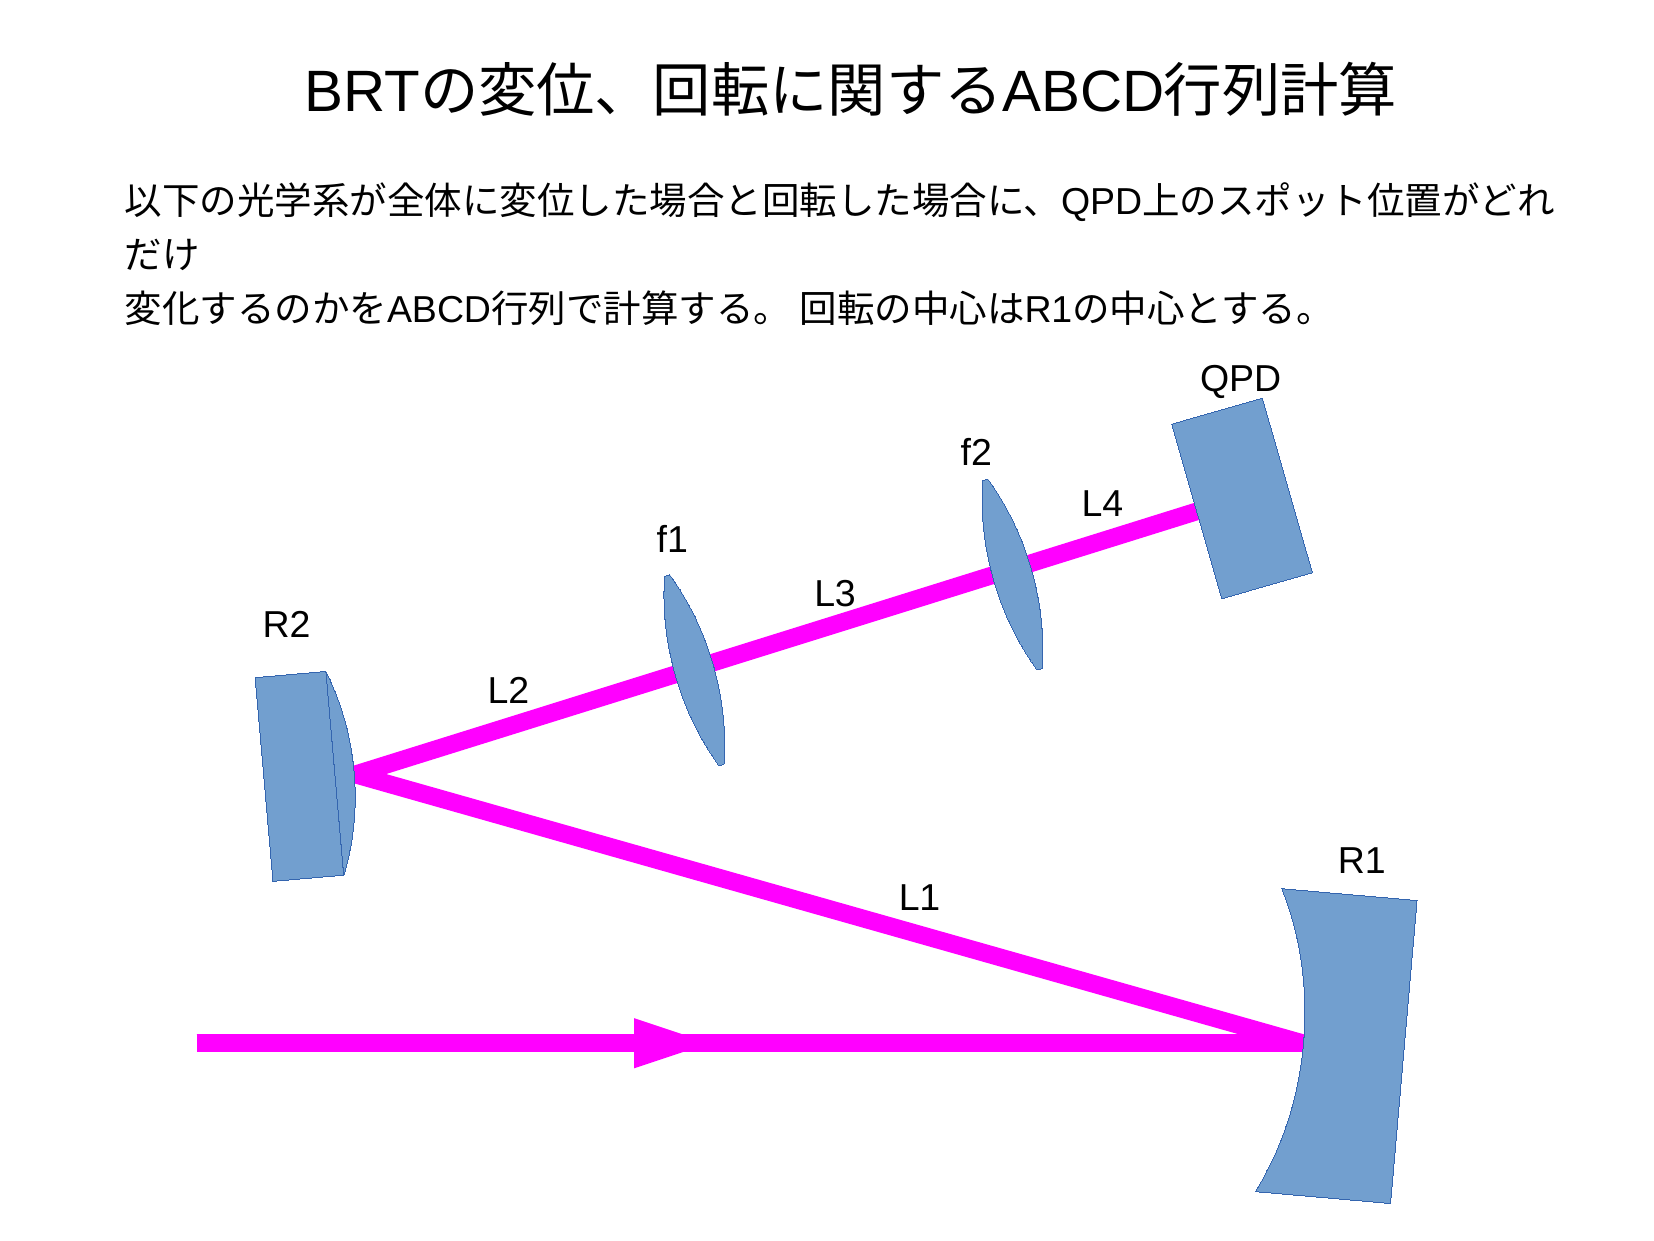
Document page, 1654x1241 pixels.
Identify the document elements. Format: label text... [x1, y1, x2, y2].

text_box [663, 574, 725, 766]
text_box QPD [1185, 349, 1297, 407]
text_box L2 [472, 662, 545, 720]
text_box f2 [945, 424, 1007, 482]
text_box L4 [1066, 475, 1139, 532]
text_box f1 [641, 511, 703, 568]
text_box R2 [247, 596, 326, 653]
text_box BRTの変位、回転に関するABCD行列計算 [289, 36, 1361, 117]
text_box [1255, 888, 1418, 1204]
text_box R1 [1323, 831, 1401, 889]
text_box L3 [799, 565, 871, 623]
text_box [1171, 407, 1313, 599]
text_box L1 [883, 869, 956, 927]
text_box [255, 671, 356, 882]
text_box 以下の光学系が全体に変位した場合と回転した場合に、QPD上のスポット位置がどれだけ 変化するのかをABCD行列で計算する。 回転の中心はR1の中心とする。 [109, 163, 1604, 263]
text_box [982, 482, 1043, 670]
